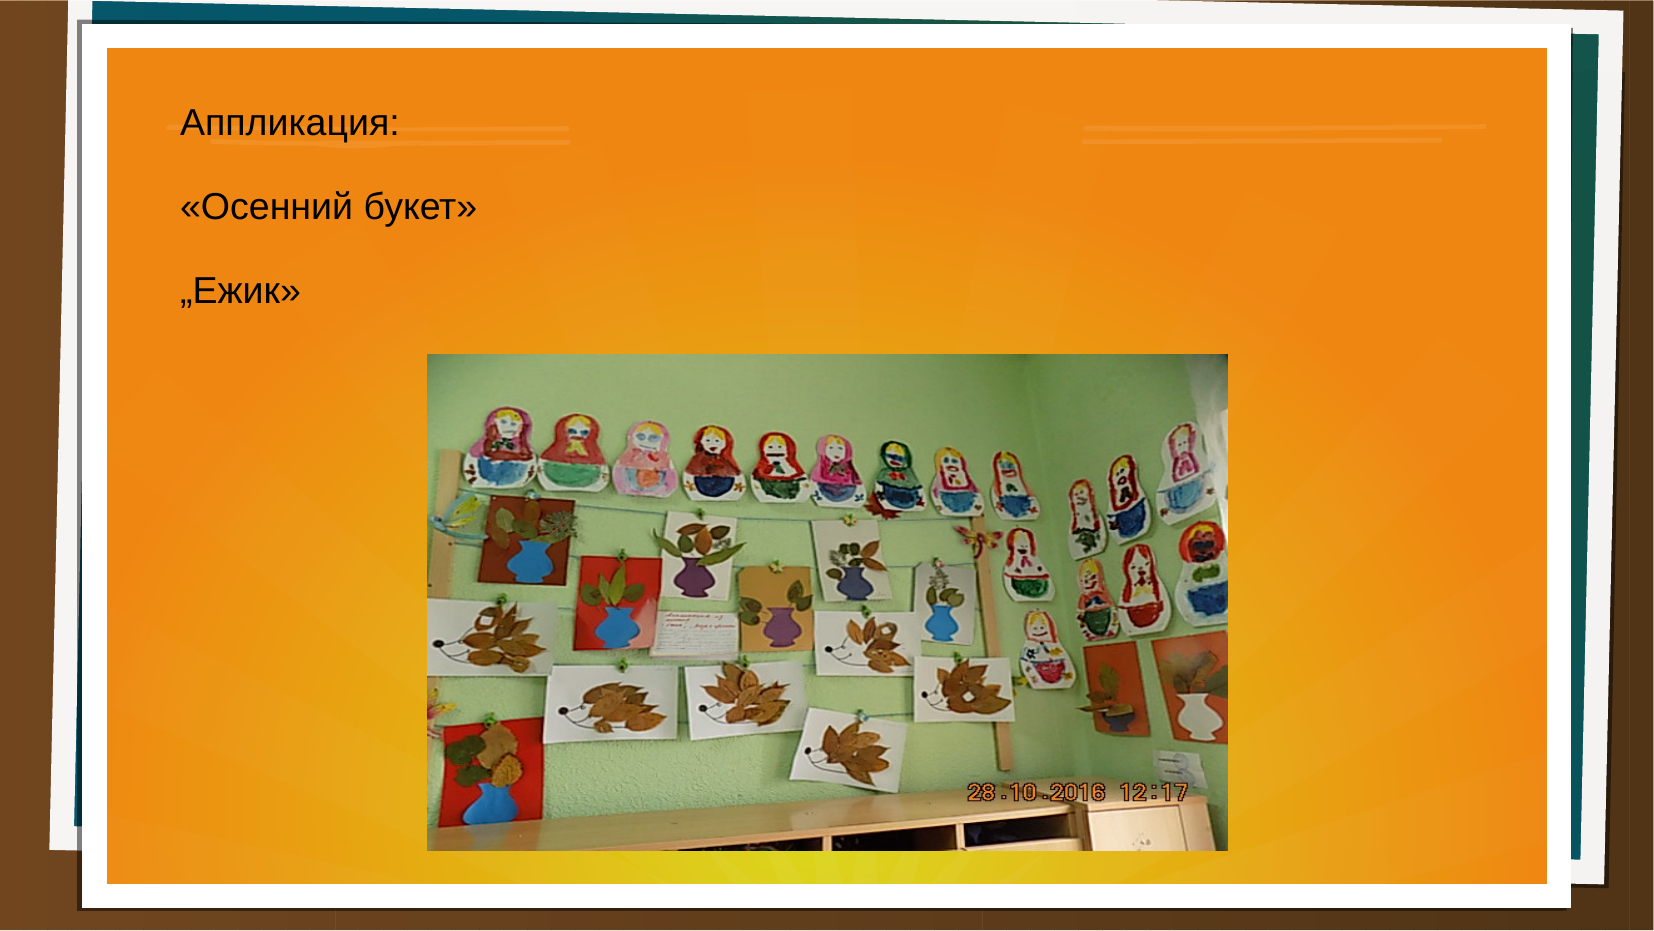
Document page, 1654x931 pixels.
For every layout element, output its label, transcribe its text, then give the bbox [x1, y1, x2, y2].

text_box Аппликация: «Осенний букет» „Ежик» [165, 94, 1264, 426]
picture [427, 354, 1228, 851]
